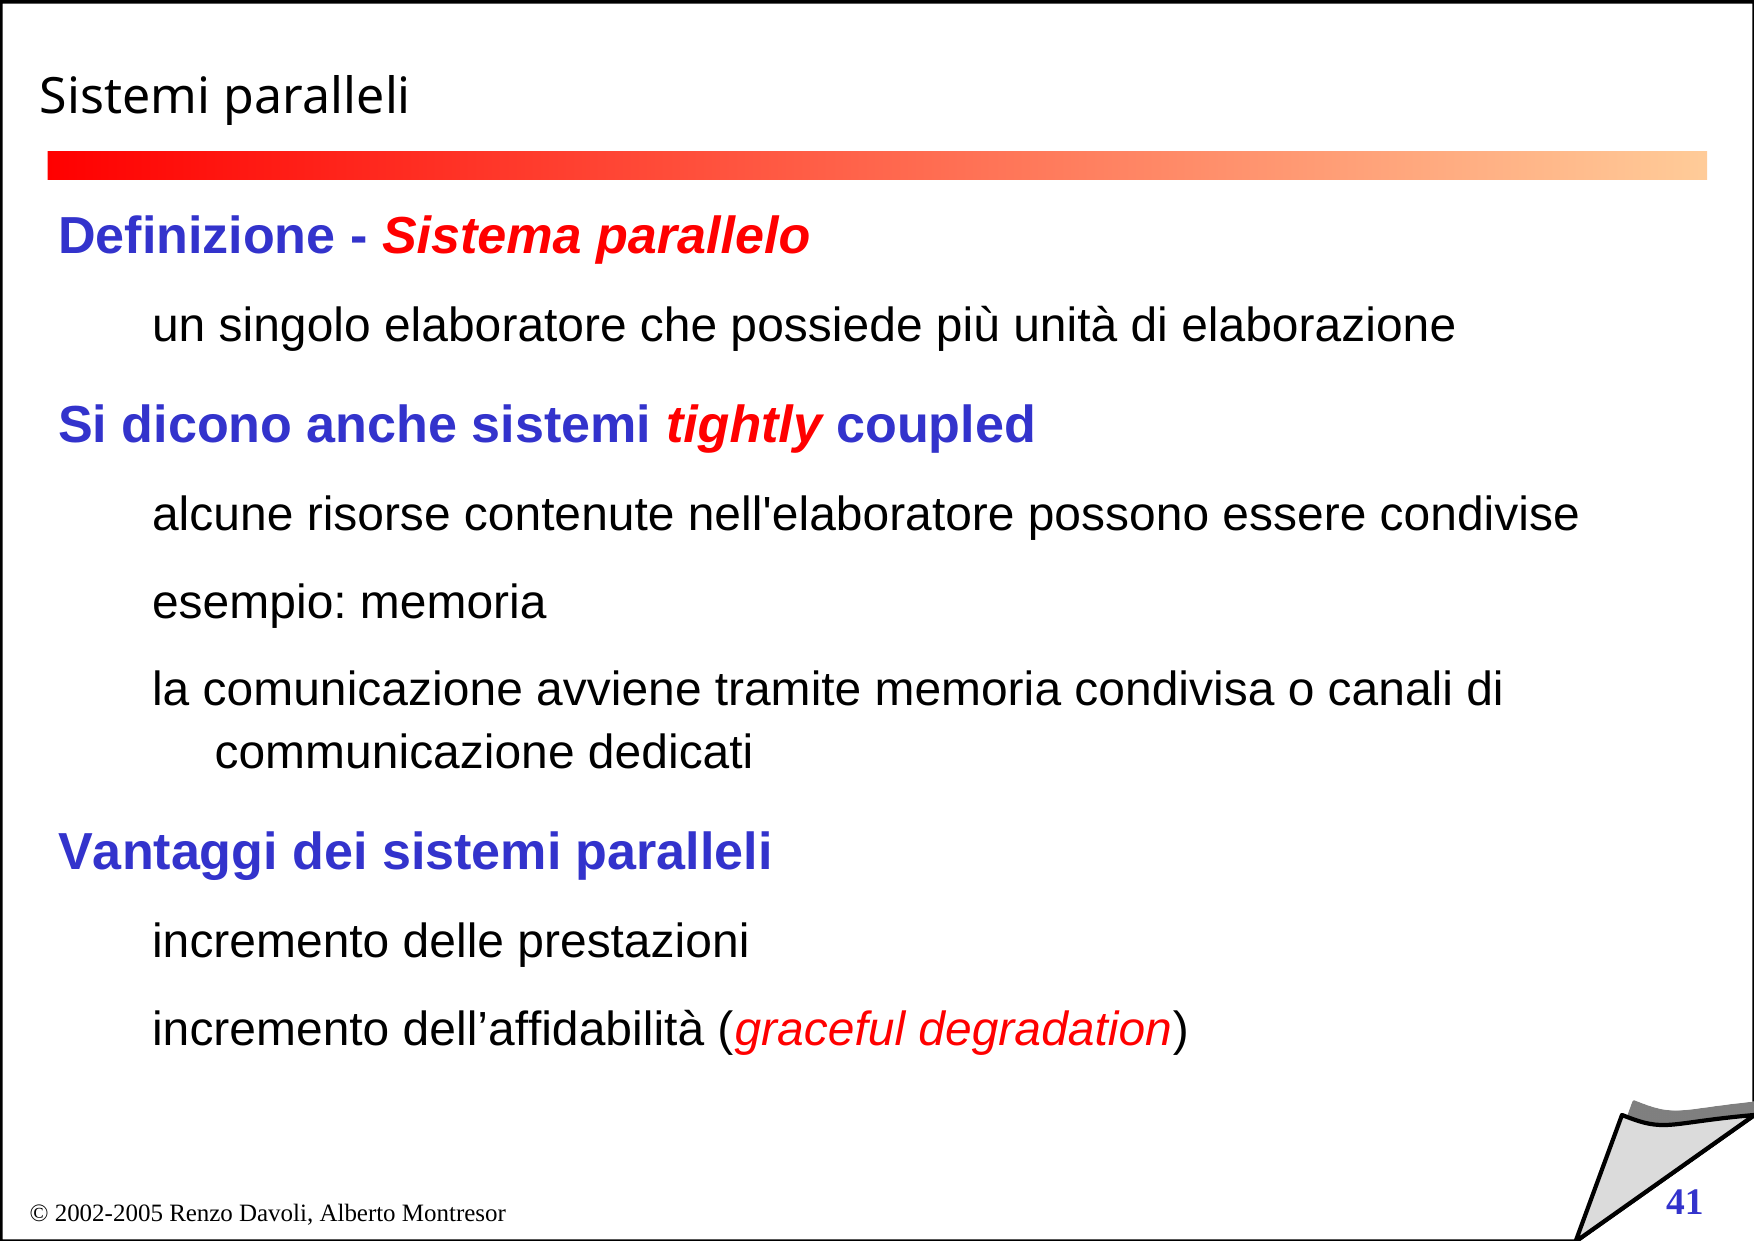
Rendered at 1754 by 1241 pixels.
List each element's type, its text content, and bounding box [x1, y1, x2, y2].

title Sistemi paralleli [40, 49, 1713, 144]
list Definizione - Sistema parallelo un singolo elaboratore che possiede più unità di elaborazione Si dicono anche sistemi tightly coupled alcune risorse contenute nell'elaboratore possono essere condivise esempio: memoria la comunicazione avviene tramite memoria condivisa o canali di communicazione dedicati Vantaggi dei sistemi paralleli incremento delle prestazioni incremento dell’affidabilità (graceful degradation) [58, 206, 1696, 1148]
